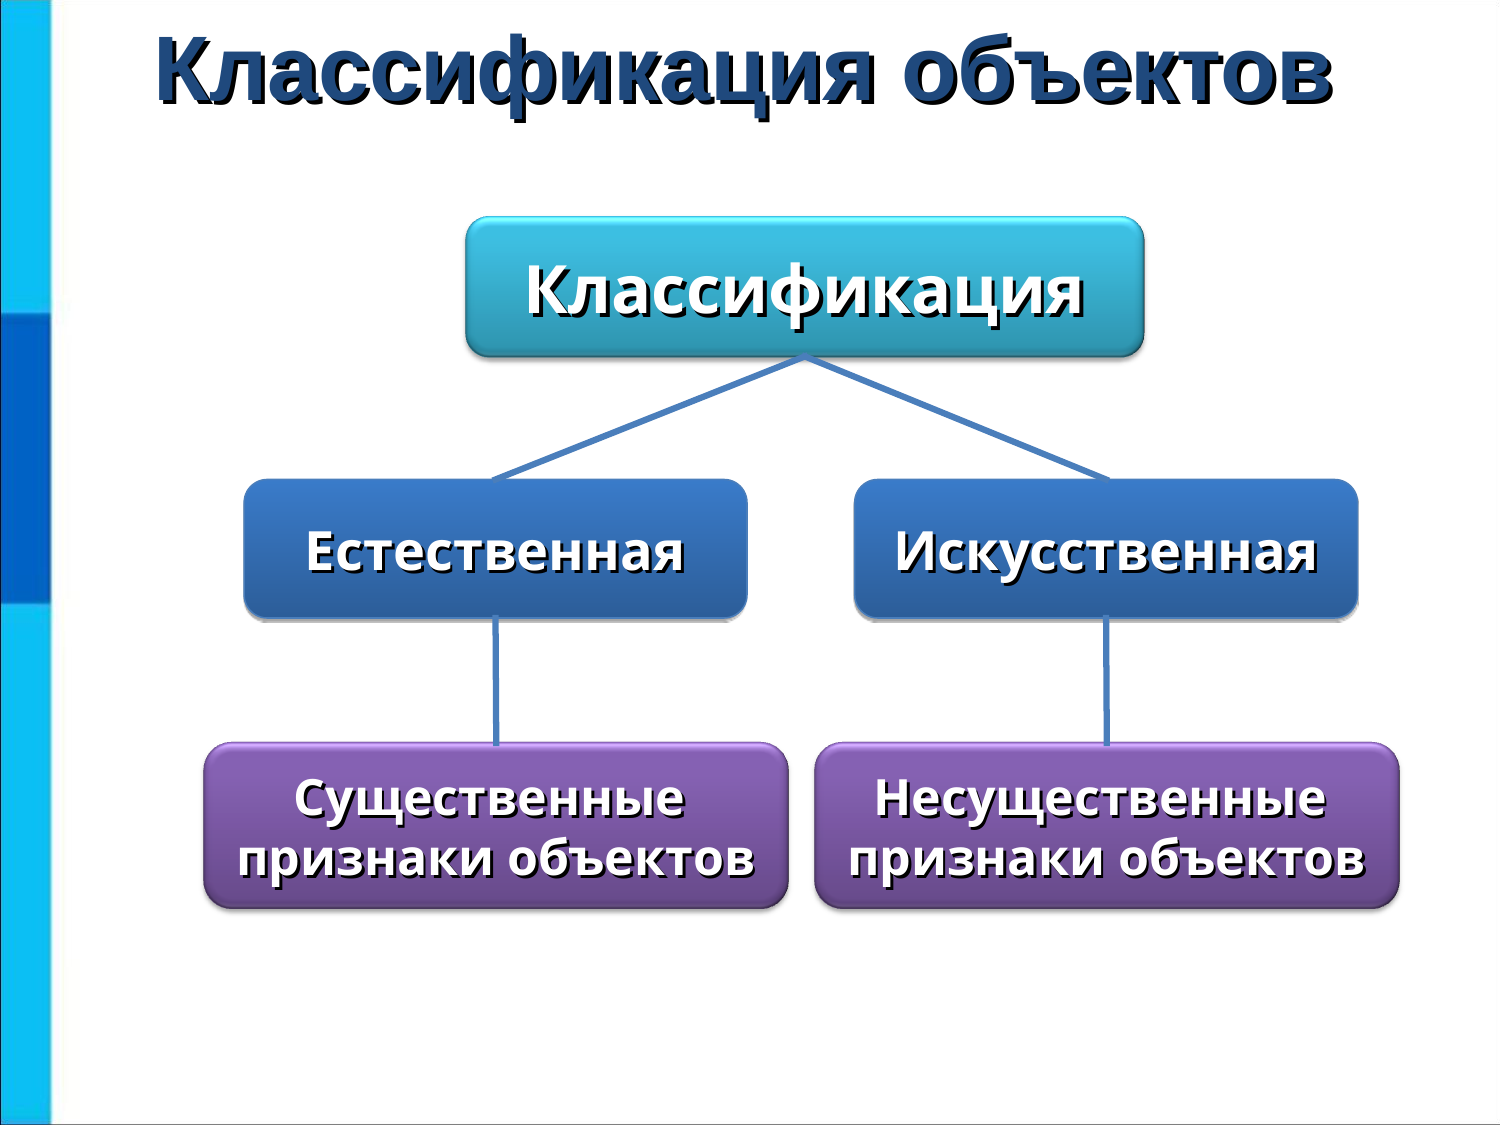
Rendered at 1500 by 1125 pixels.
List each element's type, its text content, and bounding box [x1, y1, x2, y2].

title Классификация объектов [117, 11, 1372, 116]
text_box Несущественные признаки объектов [824, 750, 1390, 901]
picture [0, 0, 1500, 1125]
text_box Существенные признаки объектов [213, 750, 779, 901]
text_box Искусственная [854, 479, 1358, 619]
text_box Естественная [244, 479, 747, 619]
text_box Классификация [474, 224, 1136, 350]
